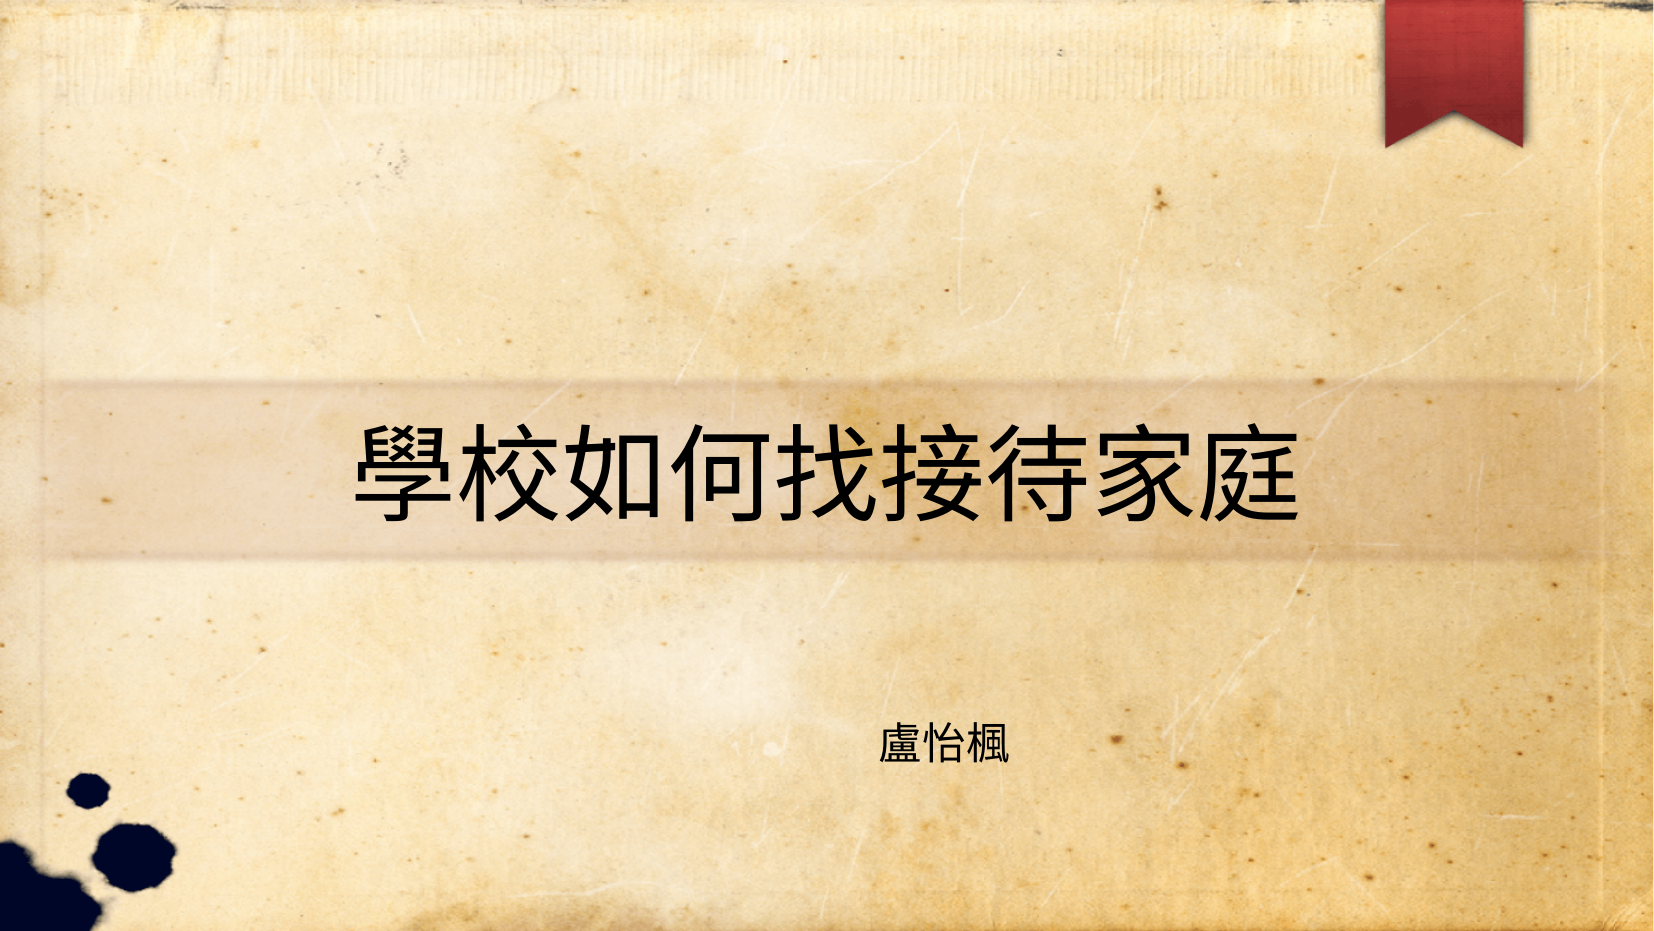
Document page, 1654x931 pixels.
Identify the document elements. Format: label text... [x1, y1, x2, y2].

title 學校如何找接待家庭 [82, 389, 1571, 546]
picture [0, 0, 1654, 931]
list 盧怡楓 [198, 708, 1654, 774]
